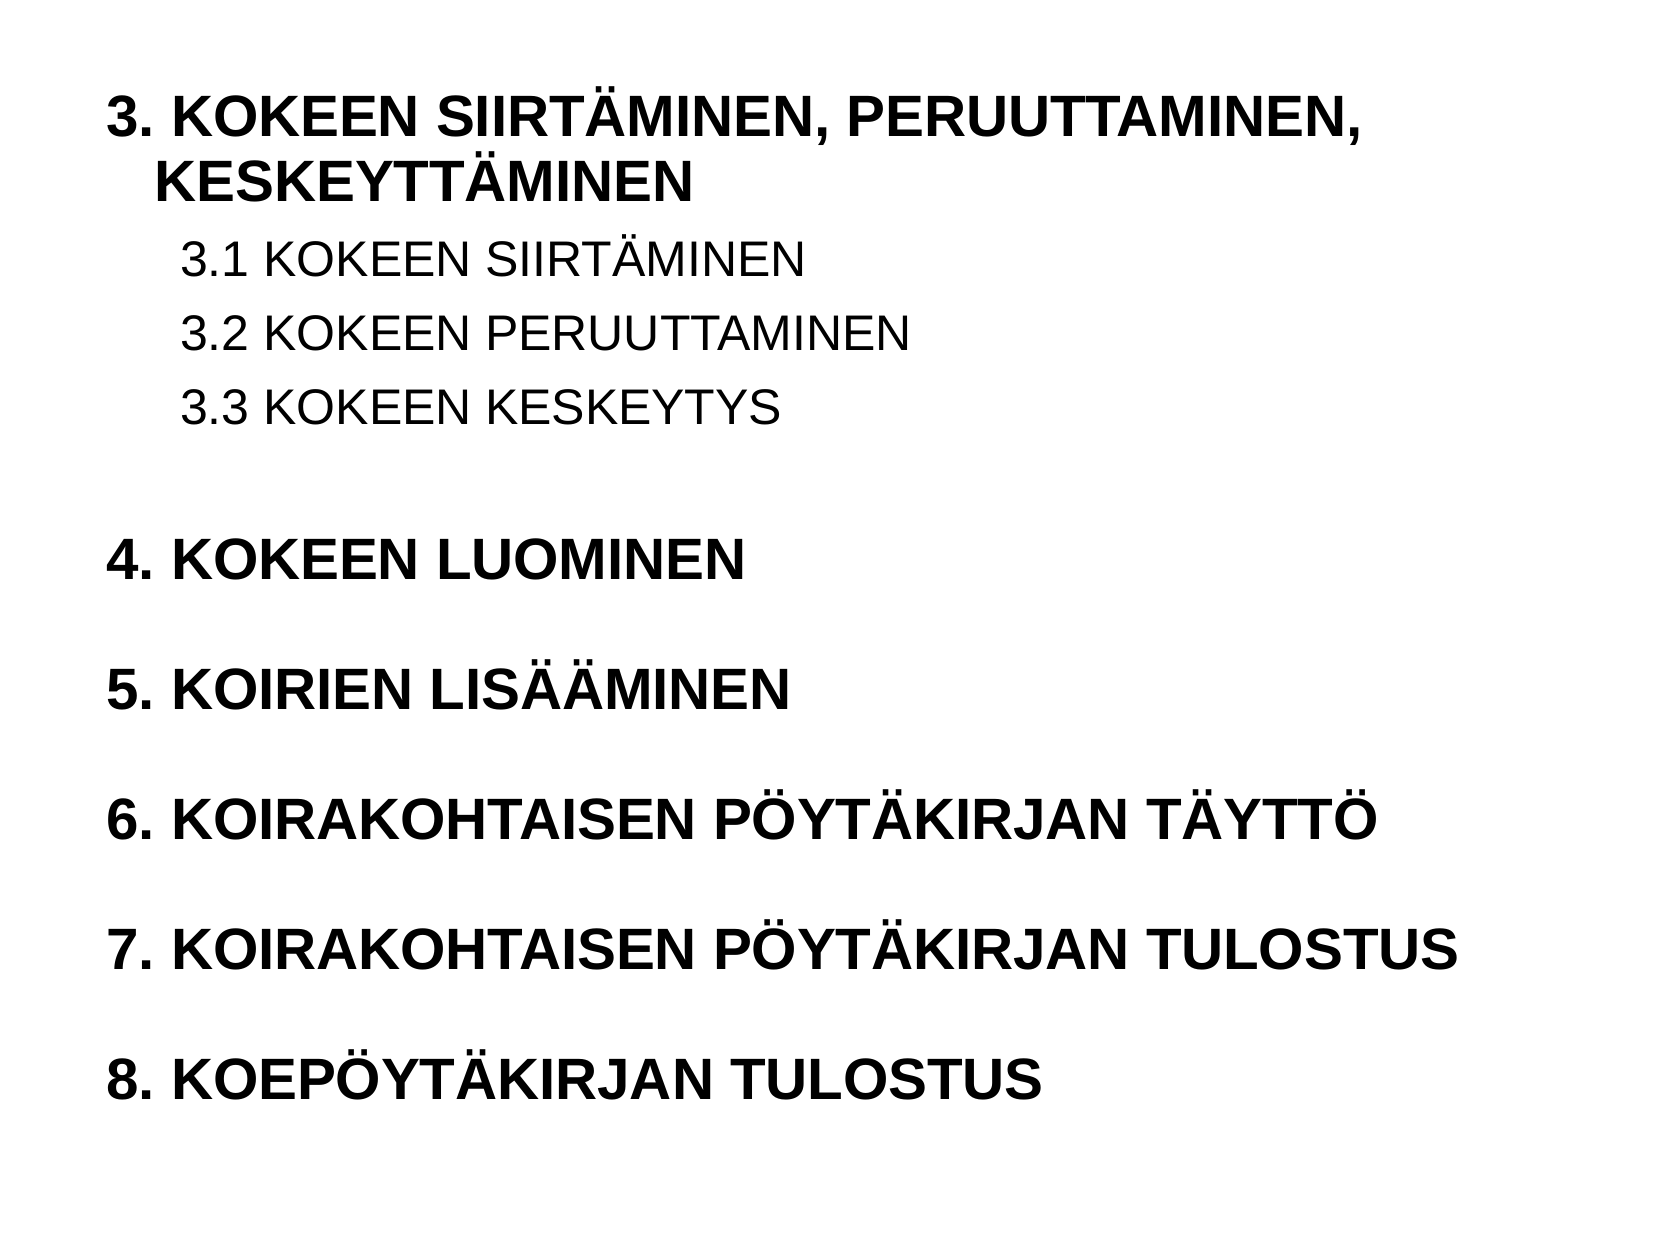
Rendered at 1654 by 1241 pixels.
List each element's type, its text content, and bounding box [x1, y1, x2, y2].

subtitle 3. KOKEEN SIIRTÄMINEN, PERUUTTAMINEN, KESKEYTTÄMINEN 3.1 KOKEEN SIIRTÄMINEN 3.2 KOKEEN PERUUTTAMINEN 3.3 KOKEEN KESKEYTYS 4. KOKEEN LUOMINEN 5. KOIRIEN LISÄÄMINEN 6. KOIRAKOHTAISEN PÖYTÄKIRJAN TÄYTTÖ 7. KOIRAKOHTAISEN PÖYTÄKIRJAN TULOSTUS 8. KOEPÖYTÄKIRJAN TULOSTUS [106, 76, 1548, 1119]
